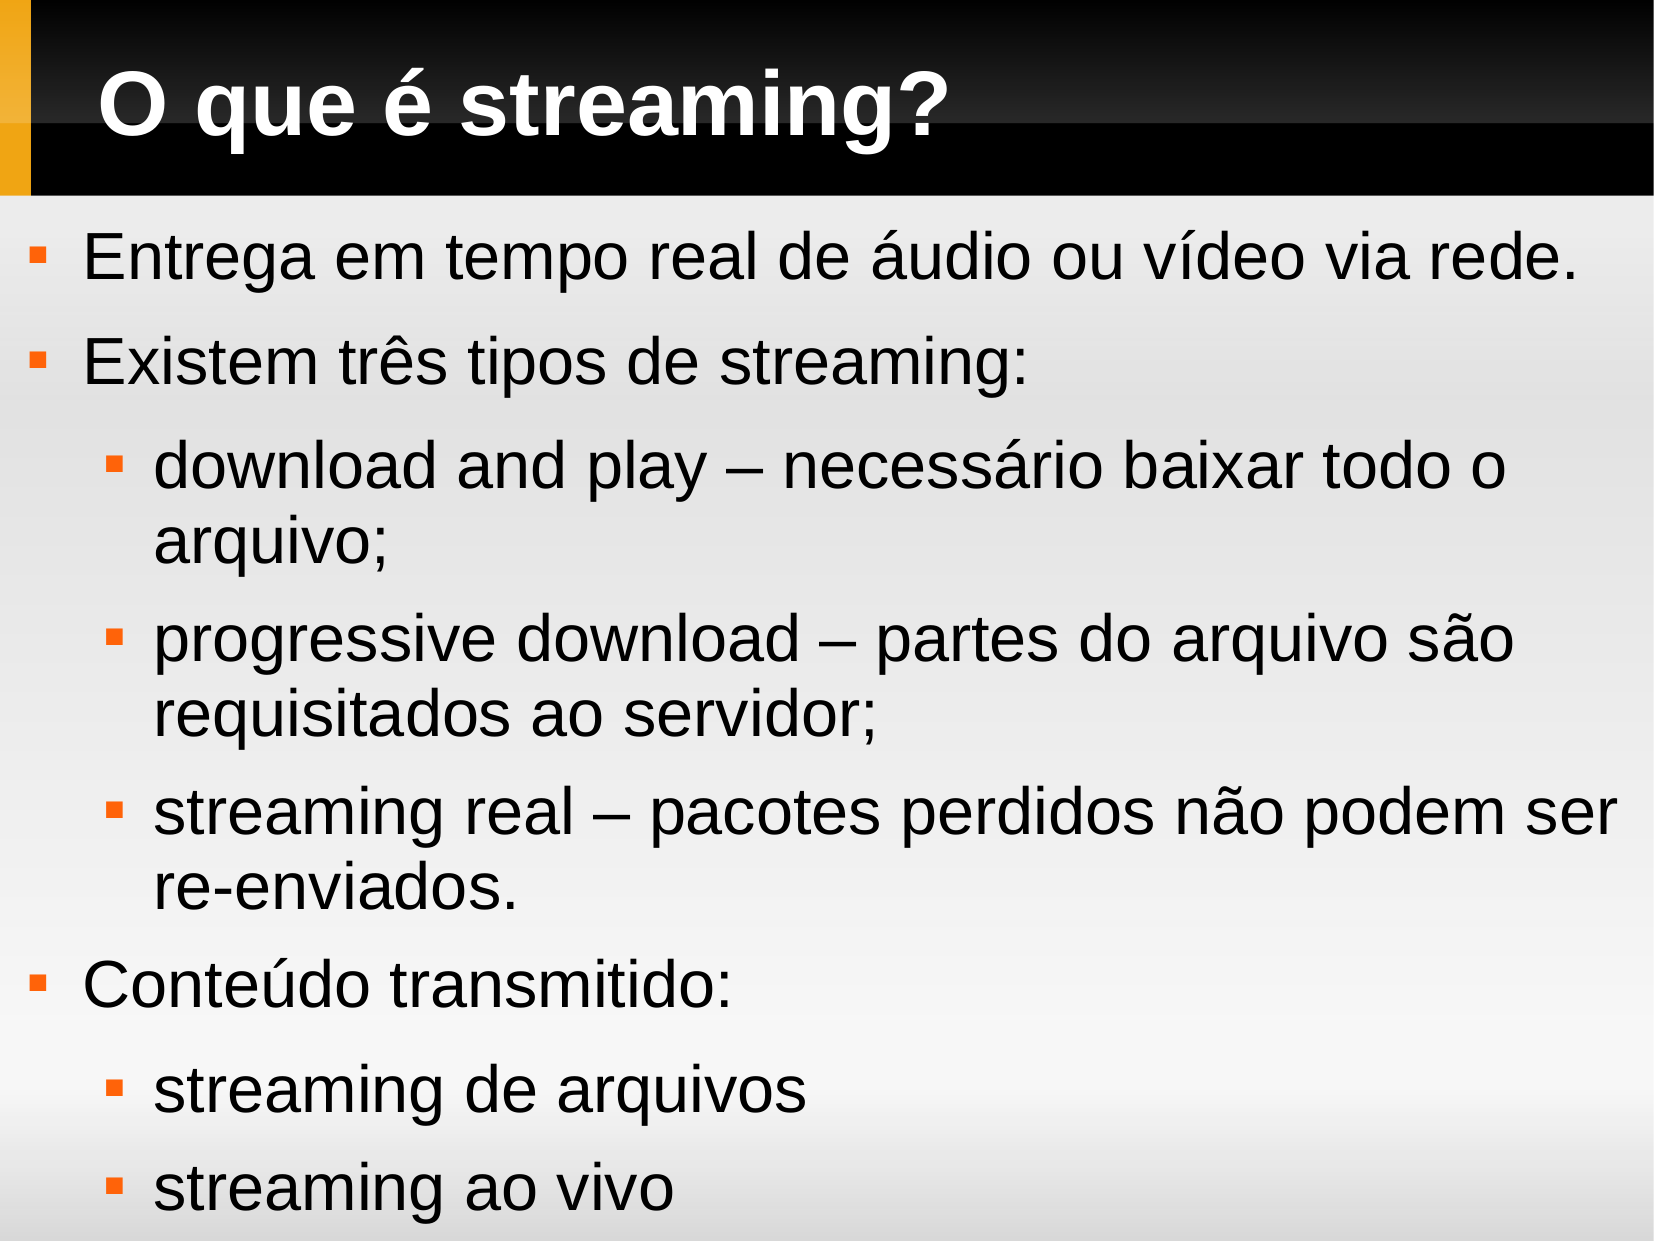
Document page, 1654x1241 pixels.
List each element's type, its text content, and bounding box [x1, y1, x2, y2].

picture [0, 0, 1654, 1241]
title O que é streaming? [64, 7, 1654, 200]
list Entrega em tempo real de áudio ou vídeo via rede. Existem três tipos de streaming: download and play – necessário baixar todo o arquivo; progressive download – partes do arquivo são requisitados ao servidor; streaming real – pacotes perdidos não podem ser re-enviados. Conteúdo transmitido: streaming de arquivos streaming ao vivo [11, 219, 1636, 1229]
